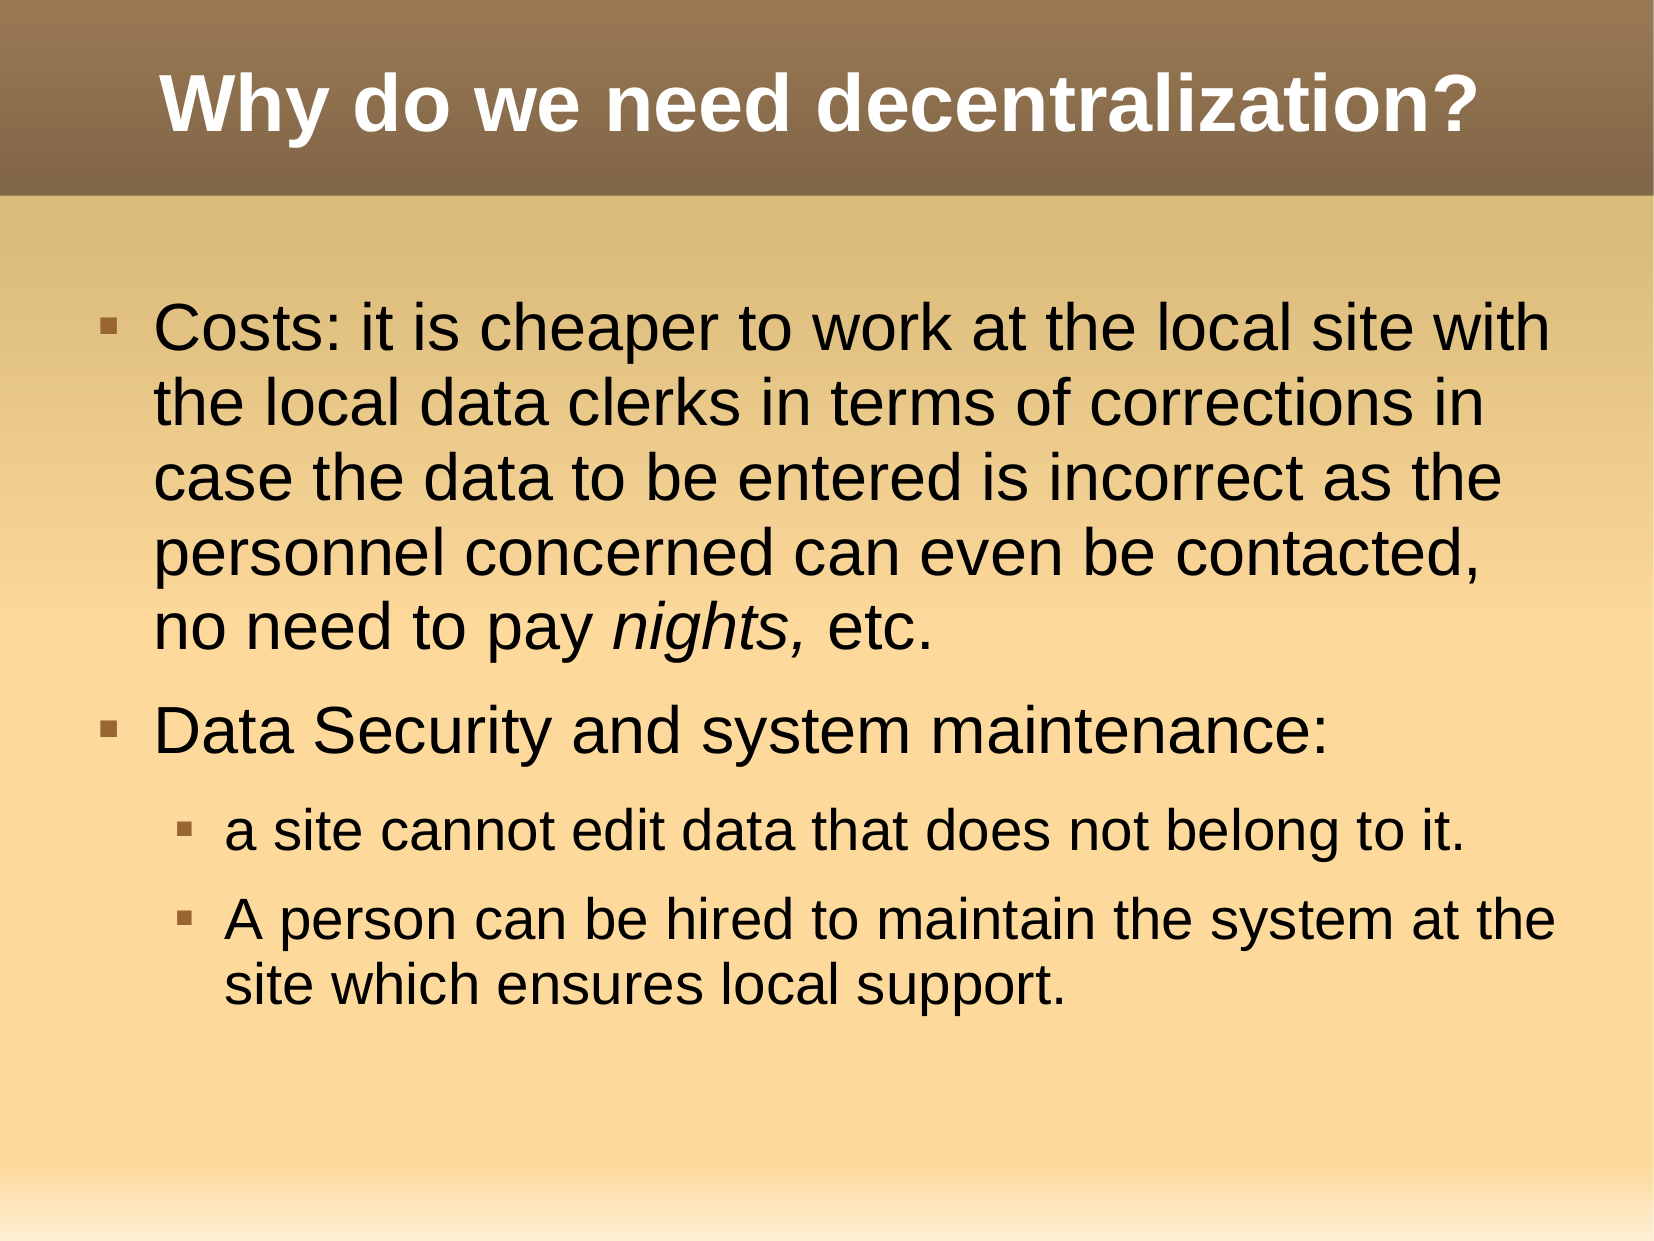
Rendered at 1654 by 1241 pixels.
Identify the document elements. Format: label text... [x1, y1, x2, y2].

picture [0, 0, 1654, 1241]
title Why do we need decentralization? [76, 0, 1565, 208]
list Costs: it is cheaper to work at the local site with the local data clerks in terms of corrections in case the data to be entered is incorrect as the personnel concerned can even be contacted, no need to pay nights, etc. Data Security and system maintenance: a site cannot edit data that does not belong to it. A person can be hired to maintain the system at the site which ensures local support. [82, 290, 1571, 1109]
